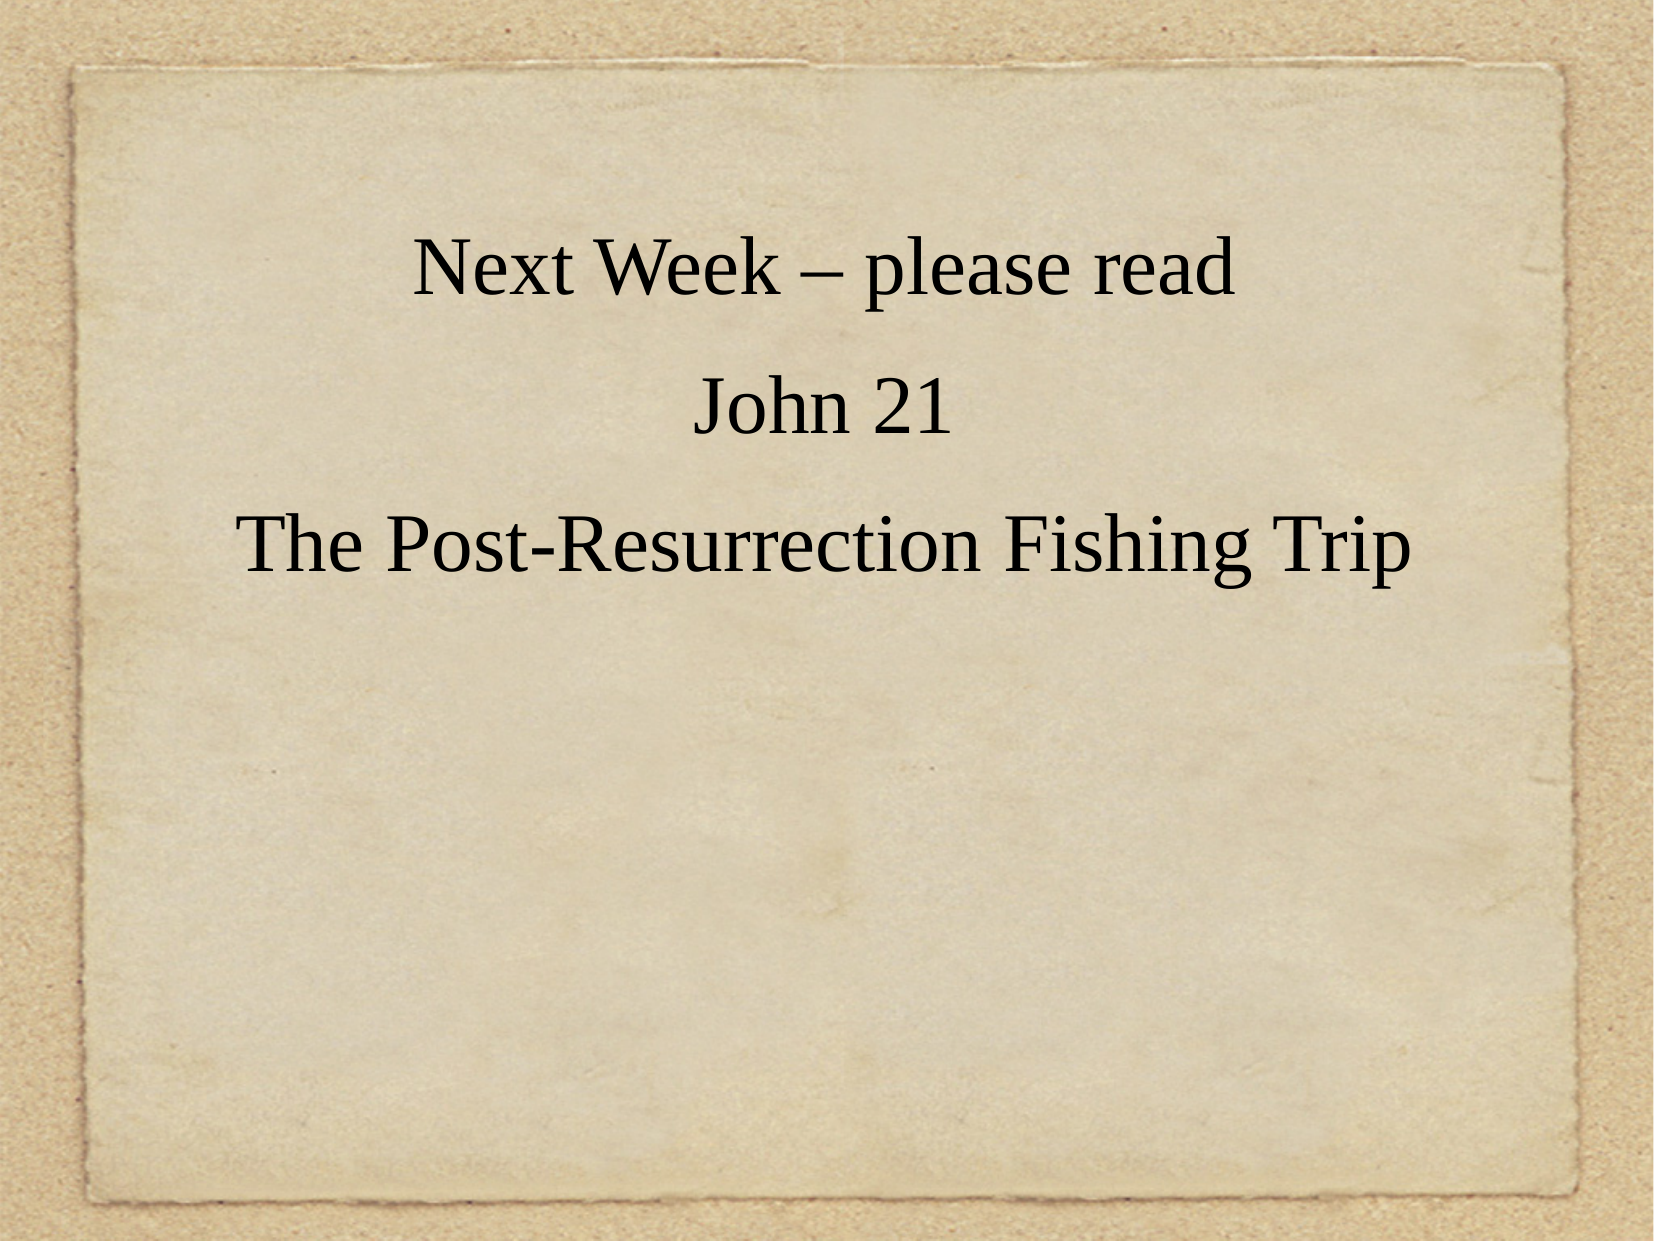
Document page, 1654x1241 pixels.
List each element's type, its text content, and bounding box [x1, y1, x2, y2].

text_box Next Week – please read John 21 The Post-Resurrection Fishing Trip [75, 75, 1576, 1201]
picture [0, 0, 1654, 1241]
